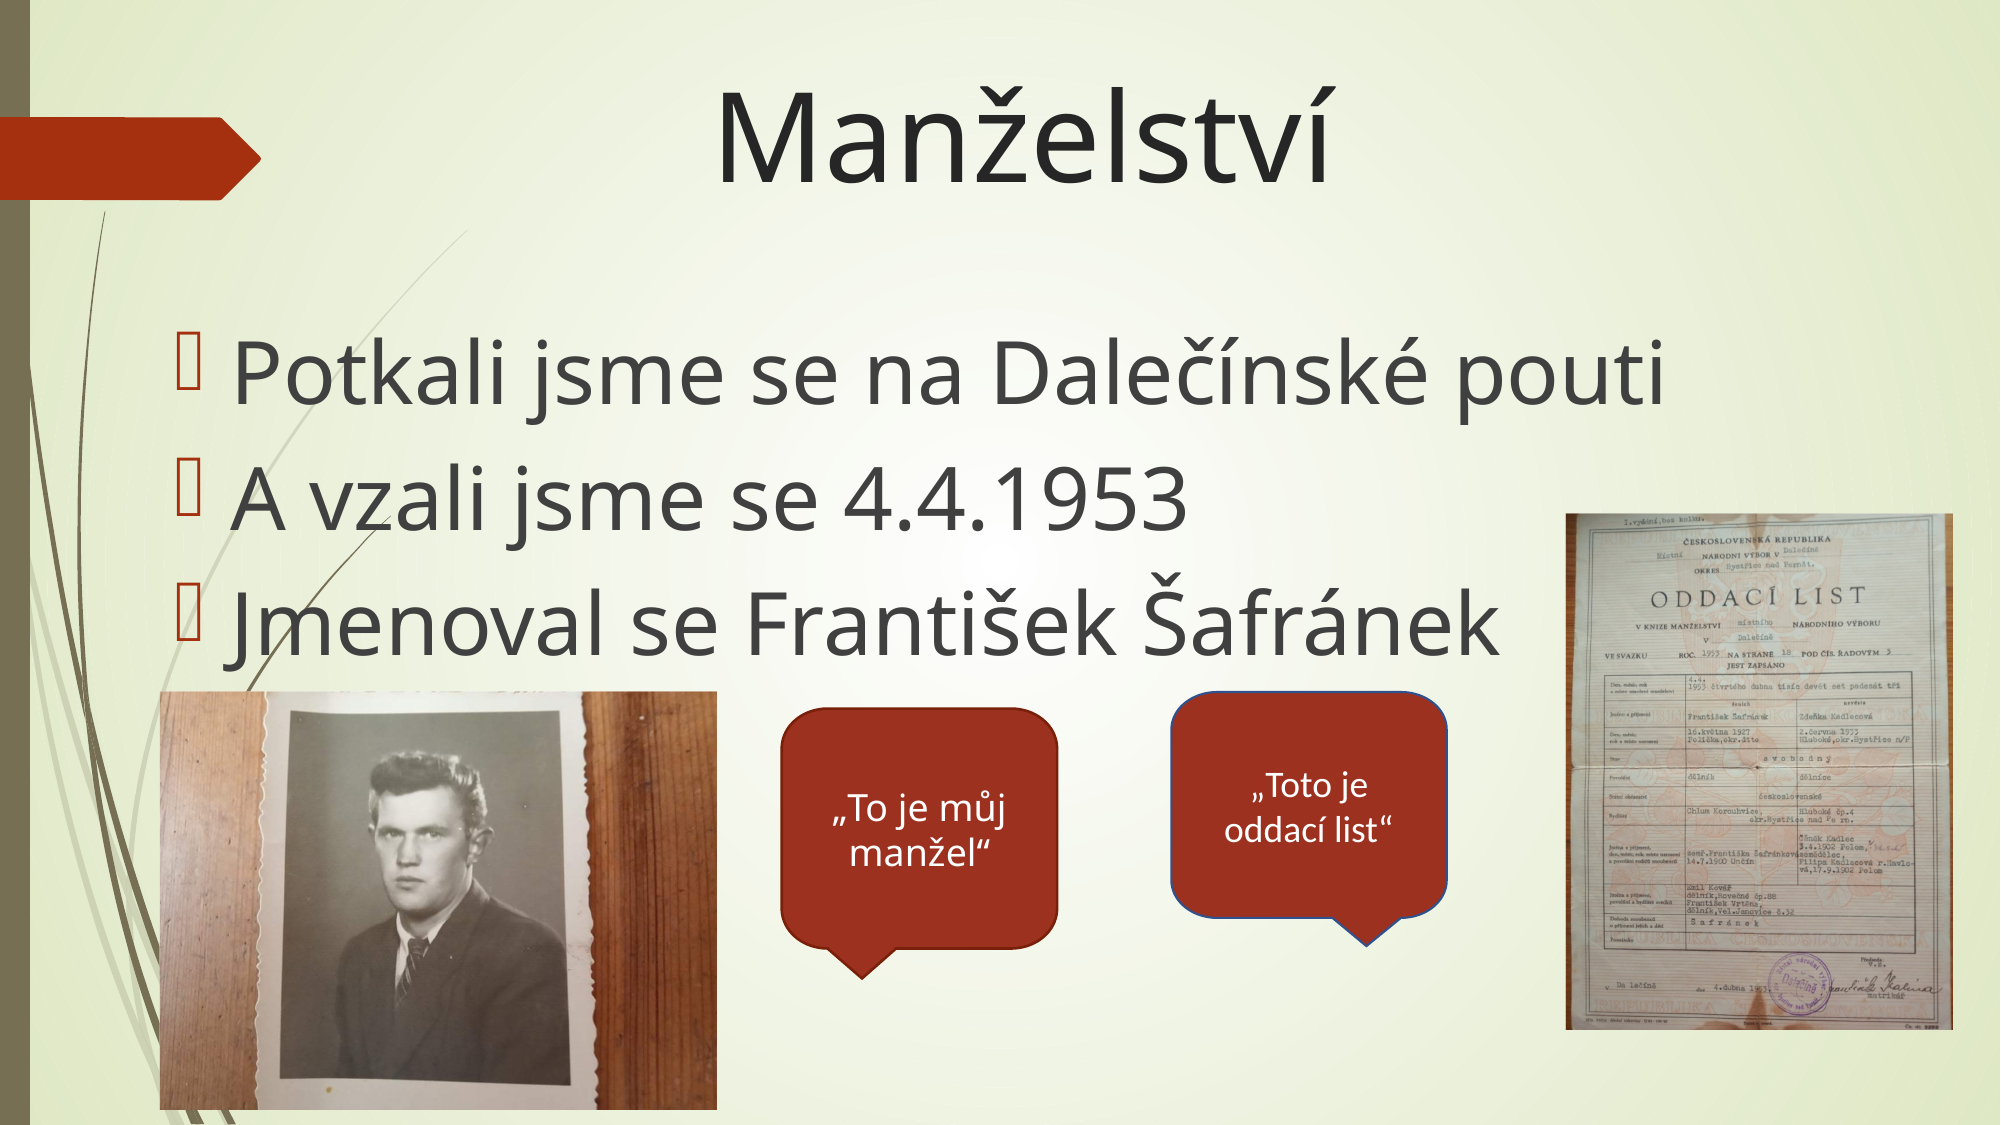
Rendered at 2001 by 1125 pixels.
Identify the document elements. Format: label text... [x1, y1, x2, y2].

picture [159, 692, 717, 1110]
text_box „To je můj manžel“ [781, 708, 1058, 979]
title Manželství [159, 50, 1888, 261]
list Potkali jsme se na Dalečínské pouti A vzali jsme se 4.4.1953 Jmenoval se František Šafránek [159, 309, 1888, 1075]
picture [1565, 513, 1953, 1030]
text_box „Toto je oddací list“ [1171, 692, 1447, 947]
